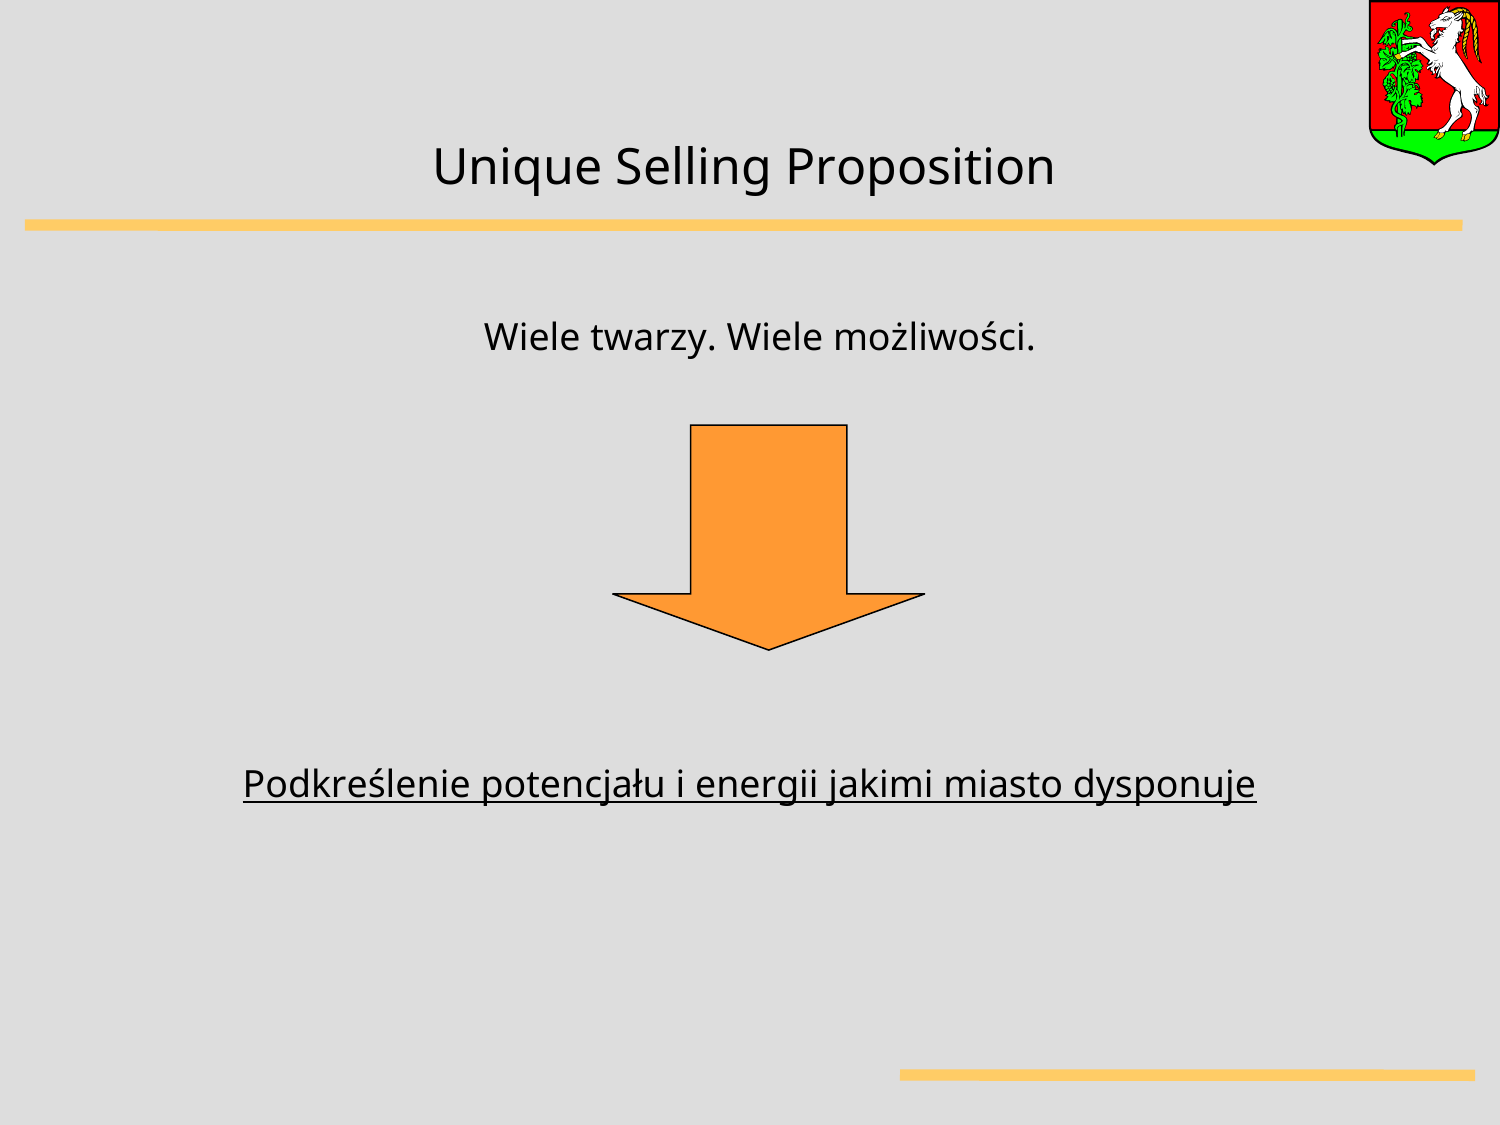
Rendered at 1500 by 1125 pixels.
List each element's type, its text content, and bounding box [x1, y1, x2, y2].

text_box Podkreślenie potencjału i energii jakimi miasto dysponuje [112, 324, 1388, 1000]
text_box [612, 425, 925, 651]
text_box Unique Selling Proposition [112, 99, 1388, 288]
text_box Wiele twarzy. Wiele możliwości. [469, 302, 1052, 369]
